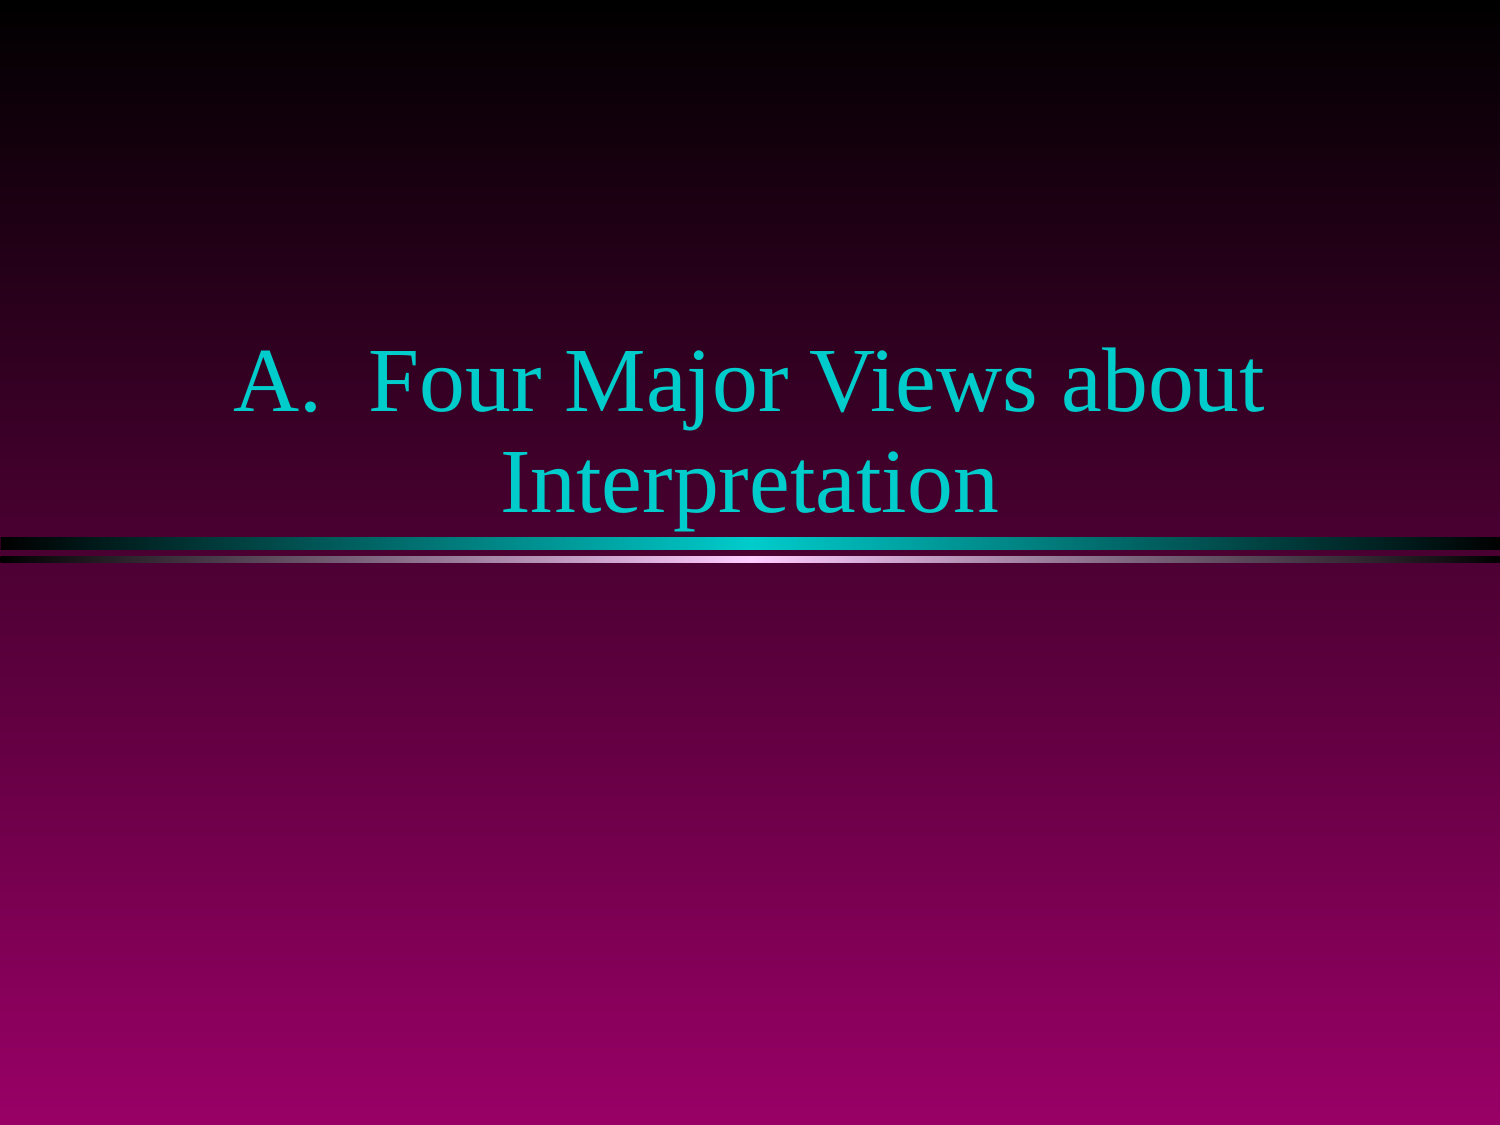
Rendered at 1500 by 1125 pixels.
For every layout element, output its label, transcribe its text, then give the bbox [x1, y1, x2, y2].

title A. Four Major Views about Interpretation [118, 313, 1382, 549]
